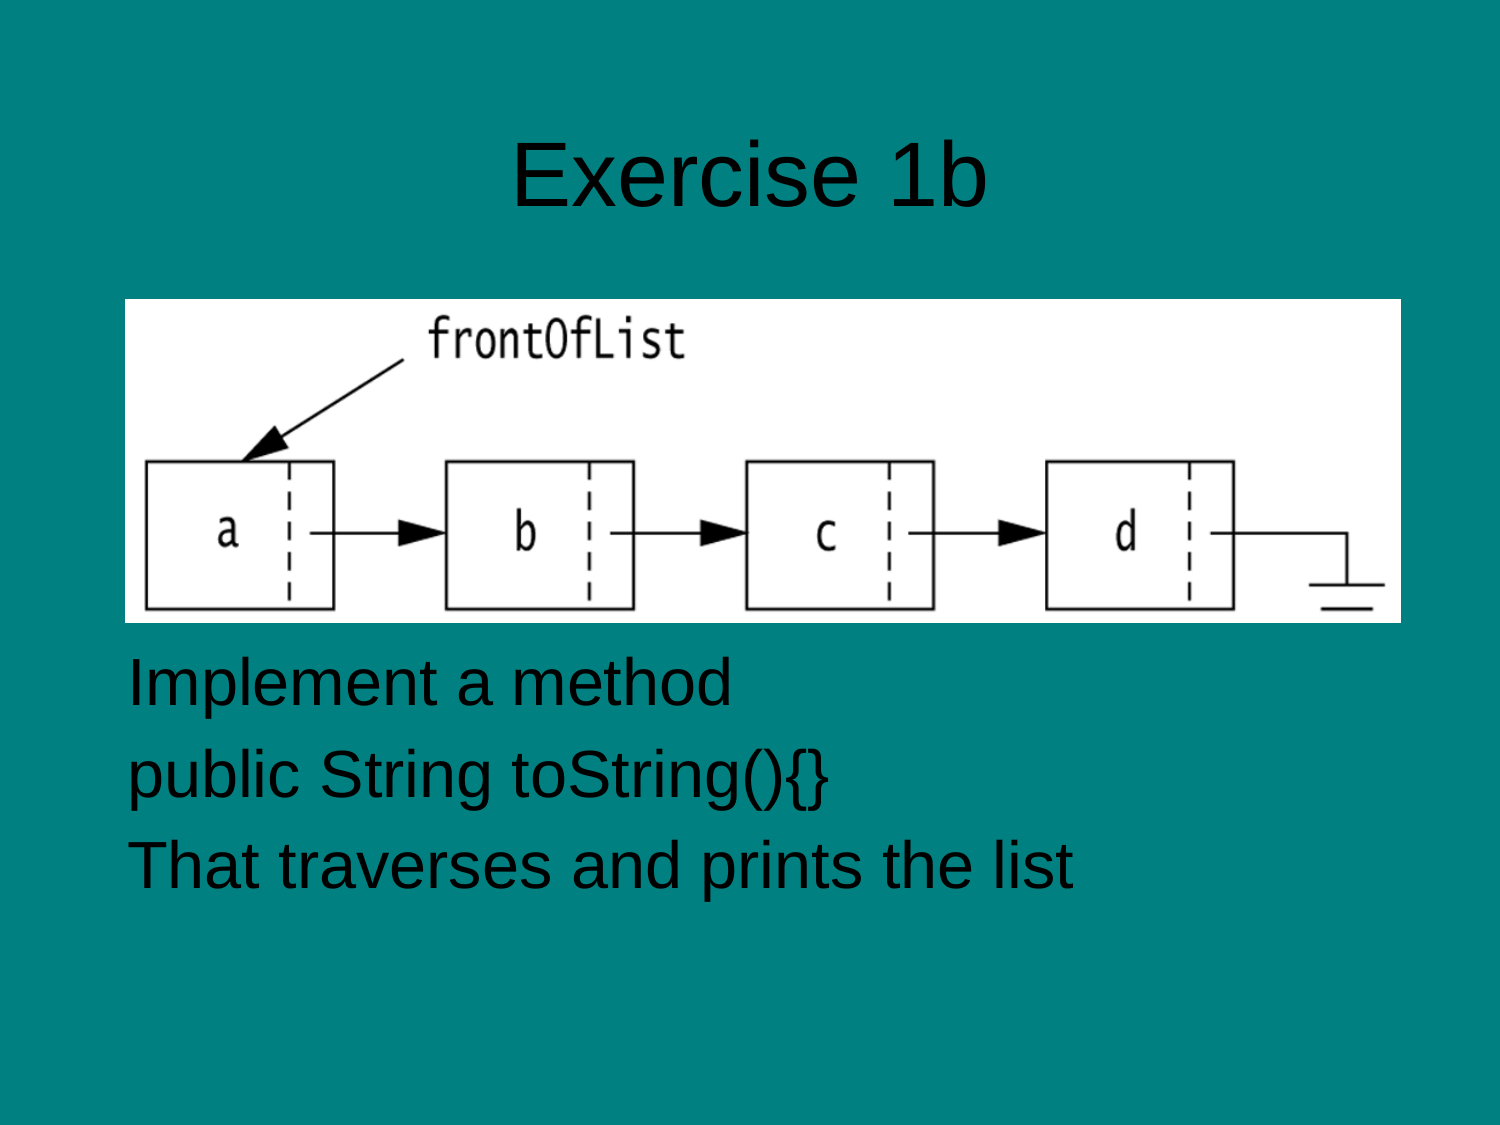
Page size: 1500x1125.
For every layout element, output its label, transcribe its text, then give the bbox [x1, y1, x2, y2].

text_box [125, 299, 1401, 623]
list Implement a method public String toString(){} That traverses and prints the list [112, 637, 1388, 1001]
title Exercise 1b [112, 99, 1388, 251]
